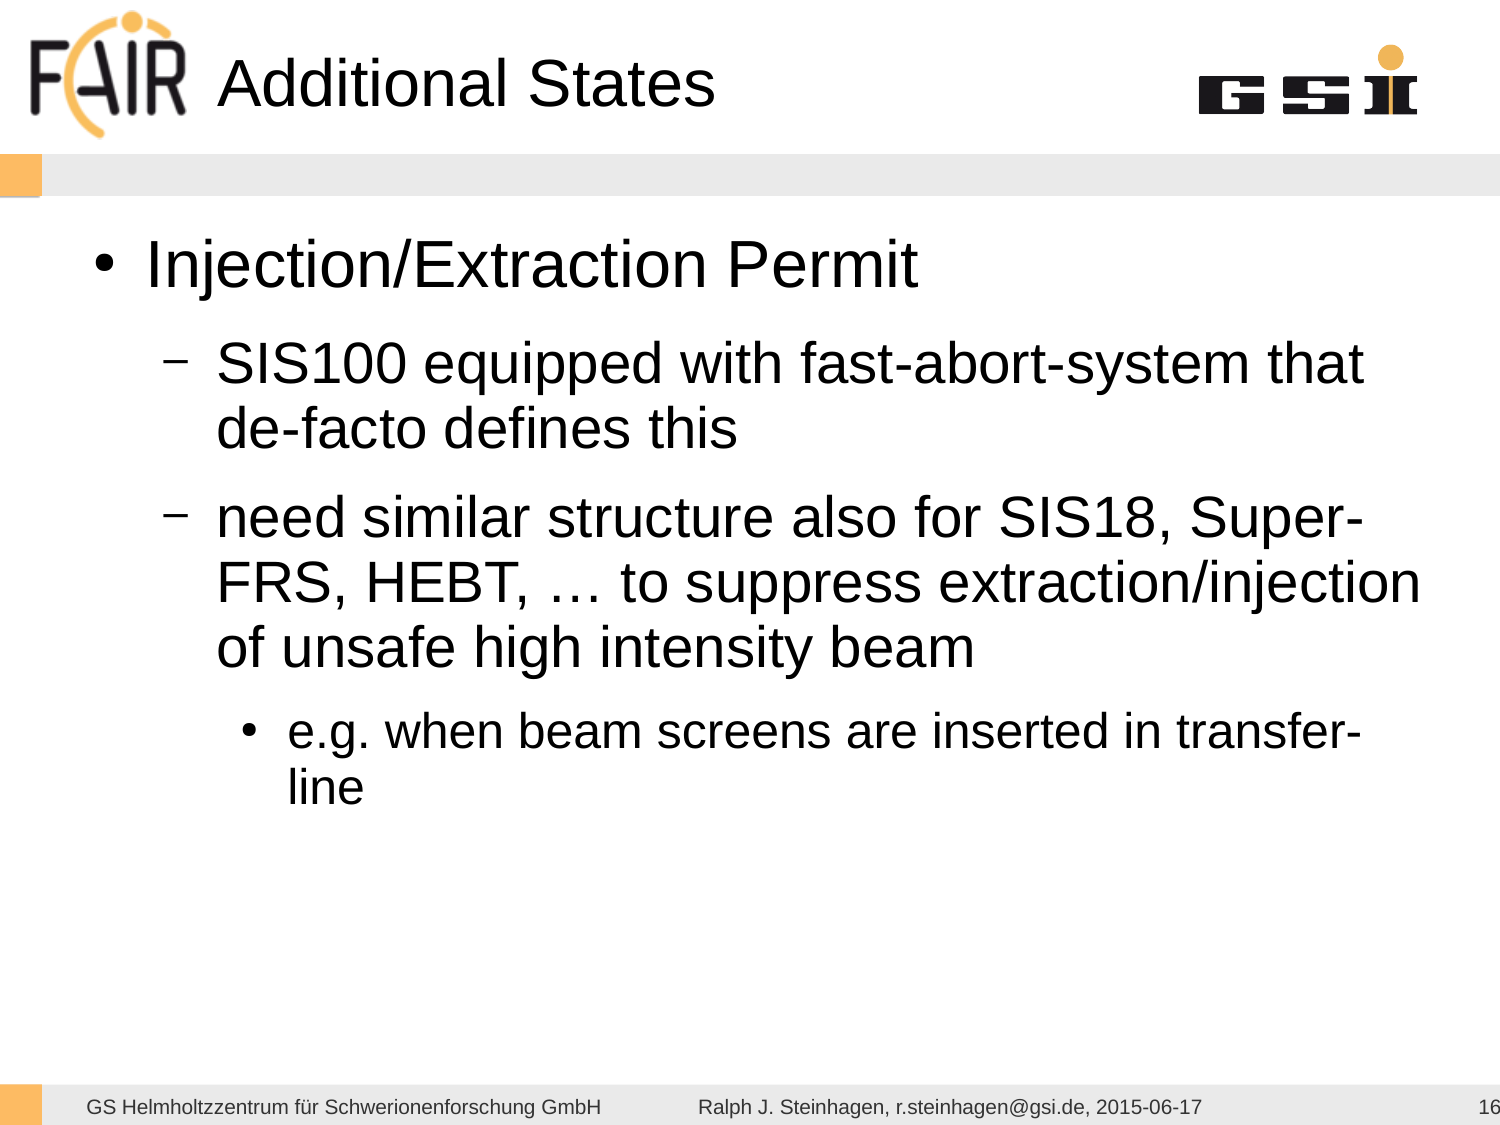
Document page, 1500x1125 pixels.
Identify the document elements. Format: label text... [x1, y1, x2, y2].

list Injection/Extraction Permit SIS100 equipped with fast-abort-system that de-facto defines this need similar structure also for SIS18, Super-FRS, HEBT, … to suppress extraction/injection of unsafe high intensity beam e.g. when beam screens are inserted in transfer-line [75, 226, 1425, 1050]
picture [30, 9, 187, 141]
picture [1197, 42, 1419, 117]
title Additional States [217, 20, 1109, 147]
